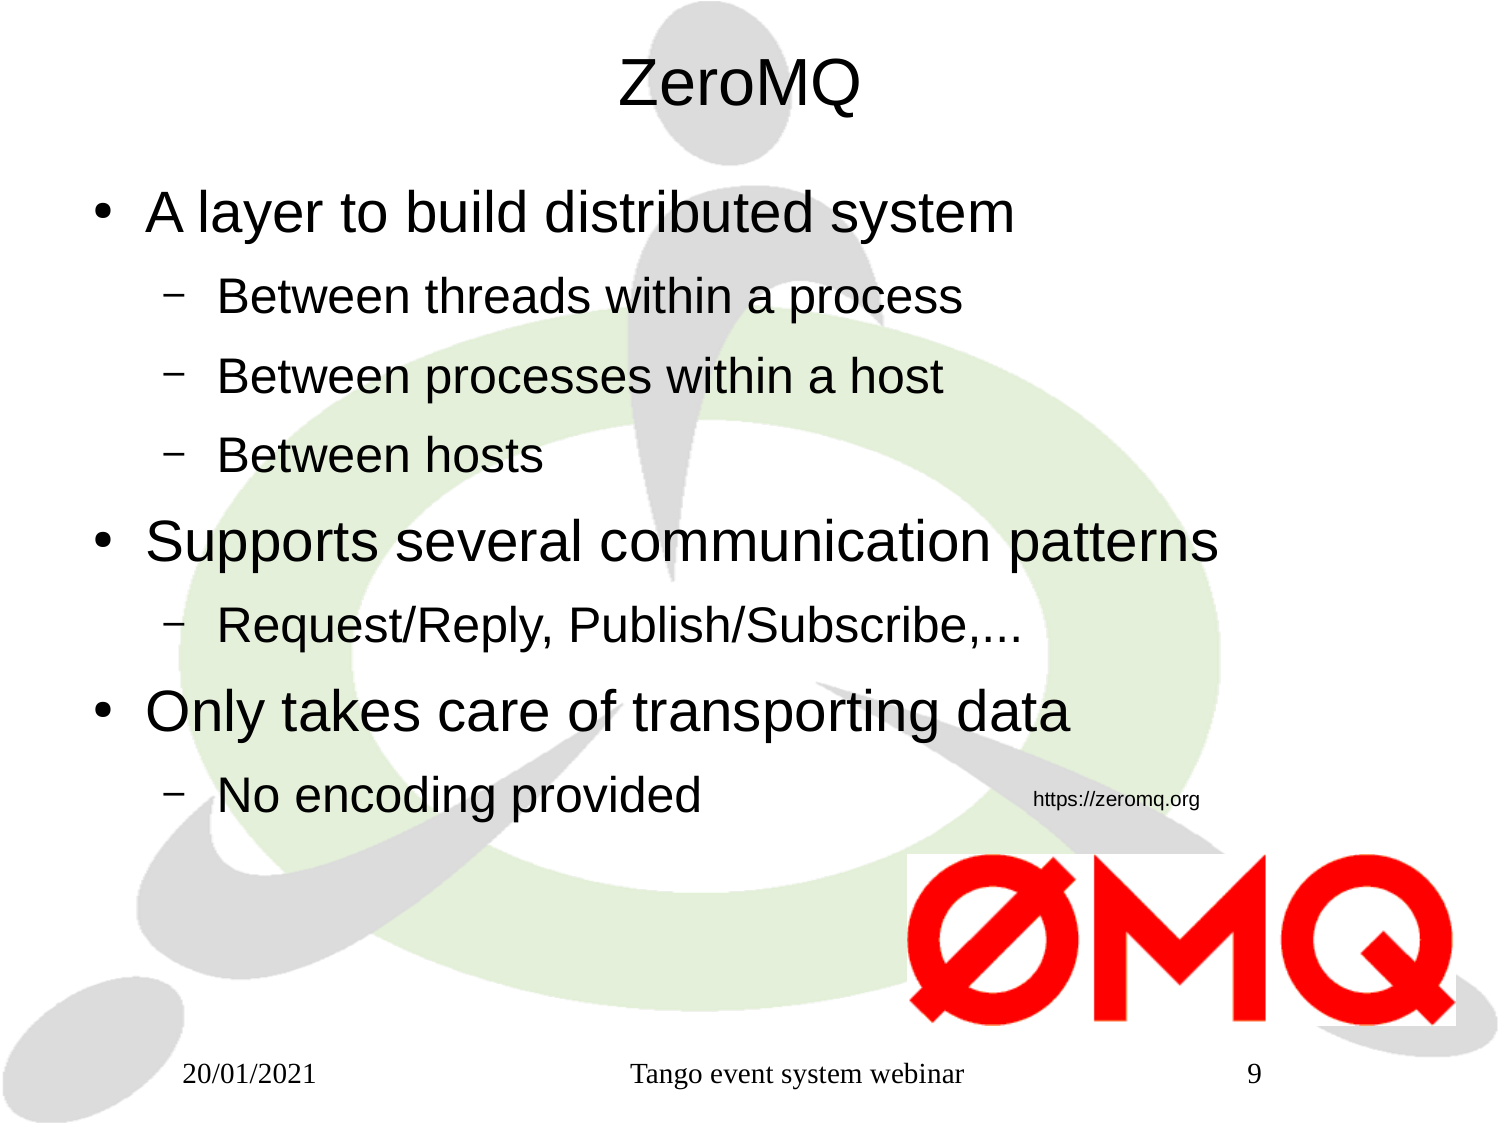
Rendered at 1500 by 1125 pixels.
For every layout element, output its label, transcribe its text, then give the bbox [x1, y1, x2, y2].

text_box https://zeromq.org [1018, 780, 1216, 819]
list A layer to build distributed system Between threads within a process Between processes within a host Between hosts Supports several communication patterns Request/Reply, Publish/Subscribe,... Only takes care of transporting data No encoding provided [75, 179, 1425, 856]
title ZeroMQ [75, 29, 1426, 136]
picture [0, 0, 1500, 1125]
